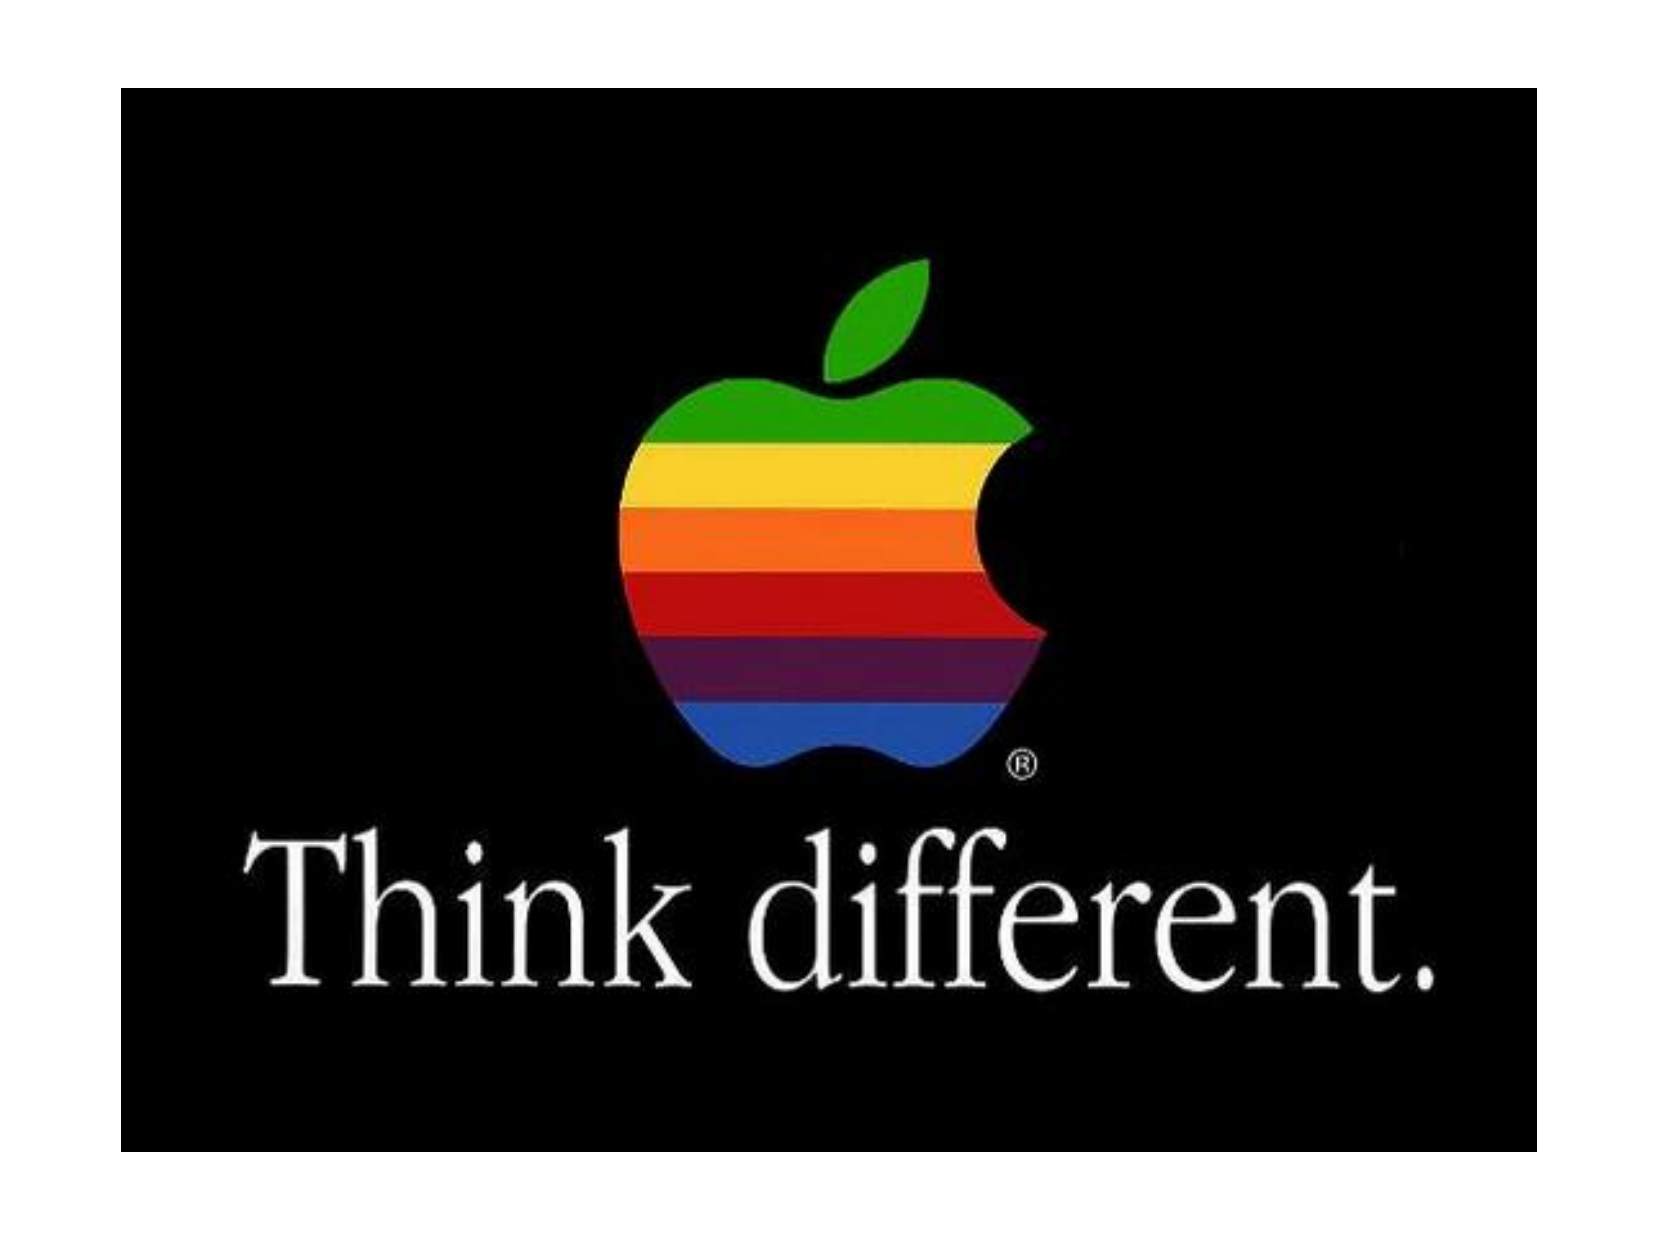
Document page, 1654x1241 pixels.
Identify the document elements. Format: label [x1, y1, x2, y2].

picture [121, 88, 1537, 1152]
